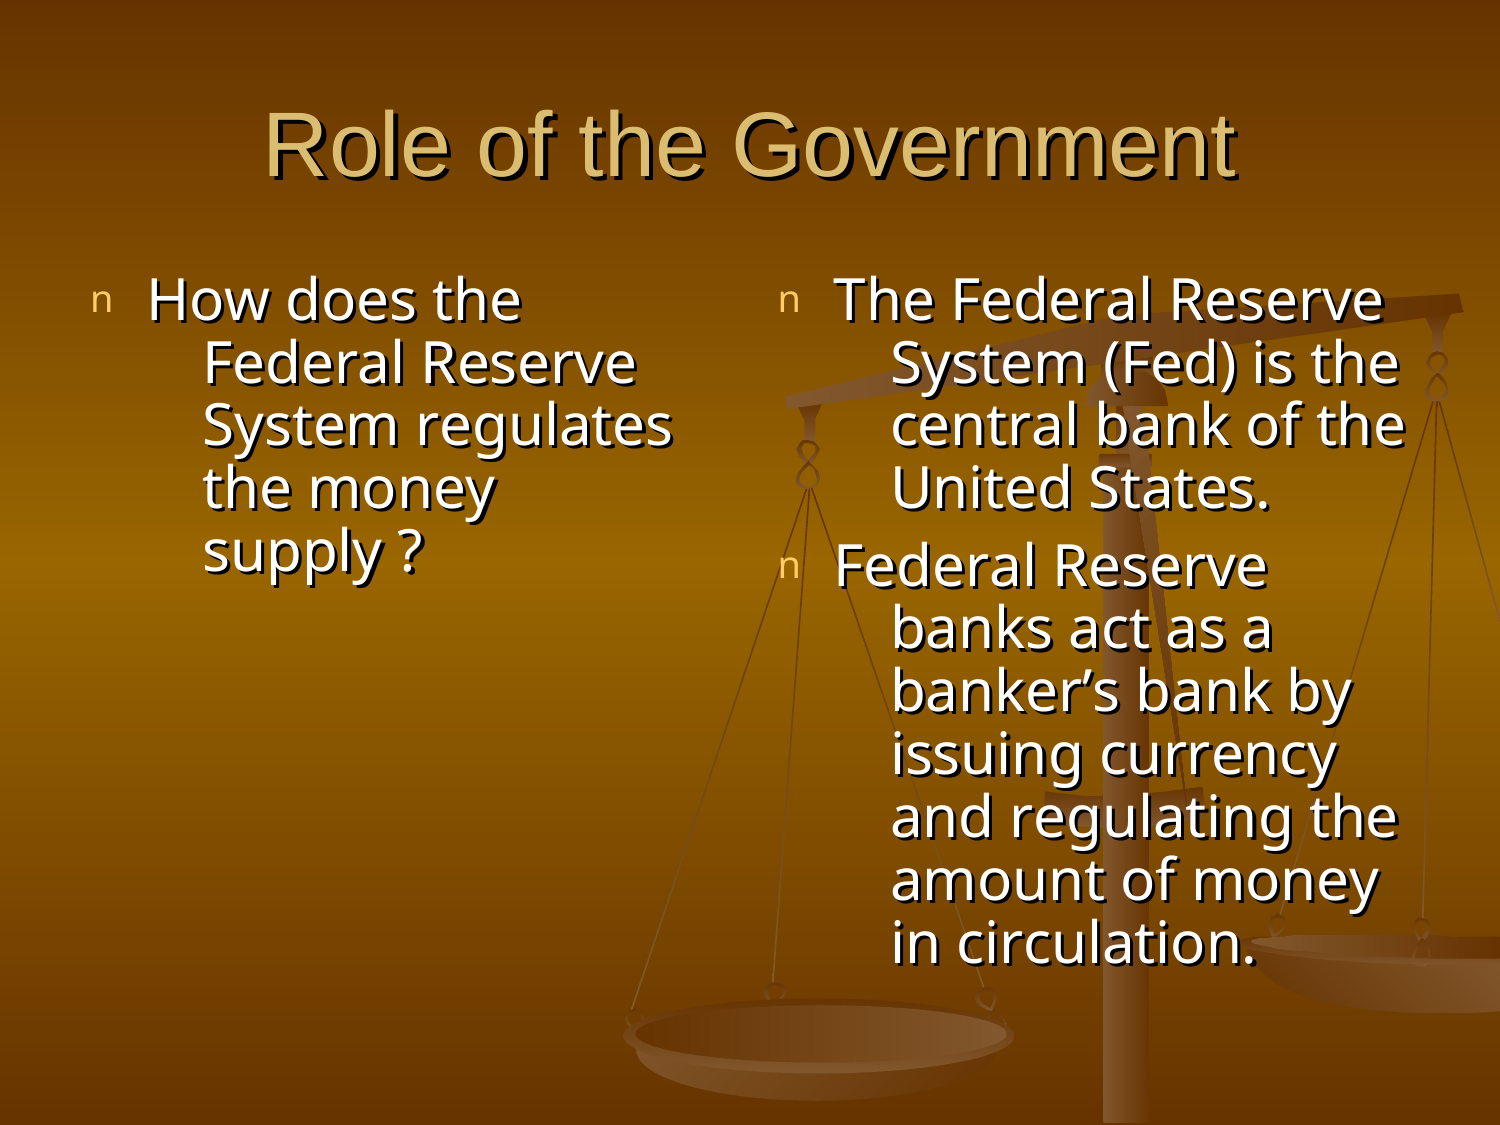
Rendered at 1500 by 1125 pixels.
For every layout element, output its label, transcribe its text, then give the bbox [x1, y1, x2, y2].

title Role of the Government [75, 45, 1426, 234]
list The Federal Reserve System (Fed) is the central bank of the United States. Federal Reserve banks act as a banker’s bank by issuing currency and regulating the amount of money in circulation. [762, 262, 1426, 1006]
list How does the Federal Reserve System regulates the money supply ? [75, 262, 738, 1006]
